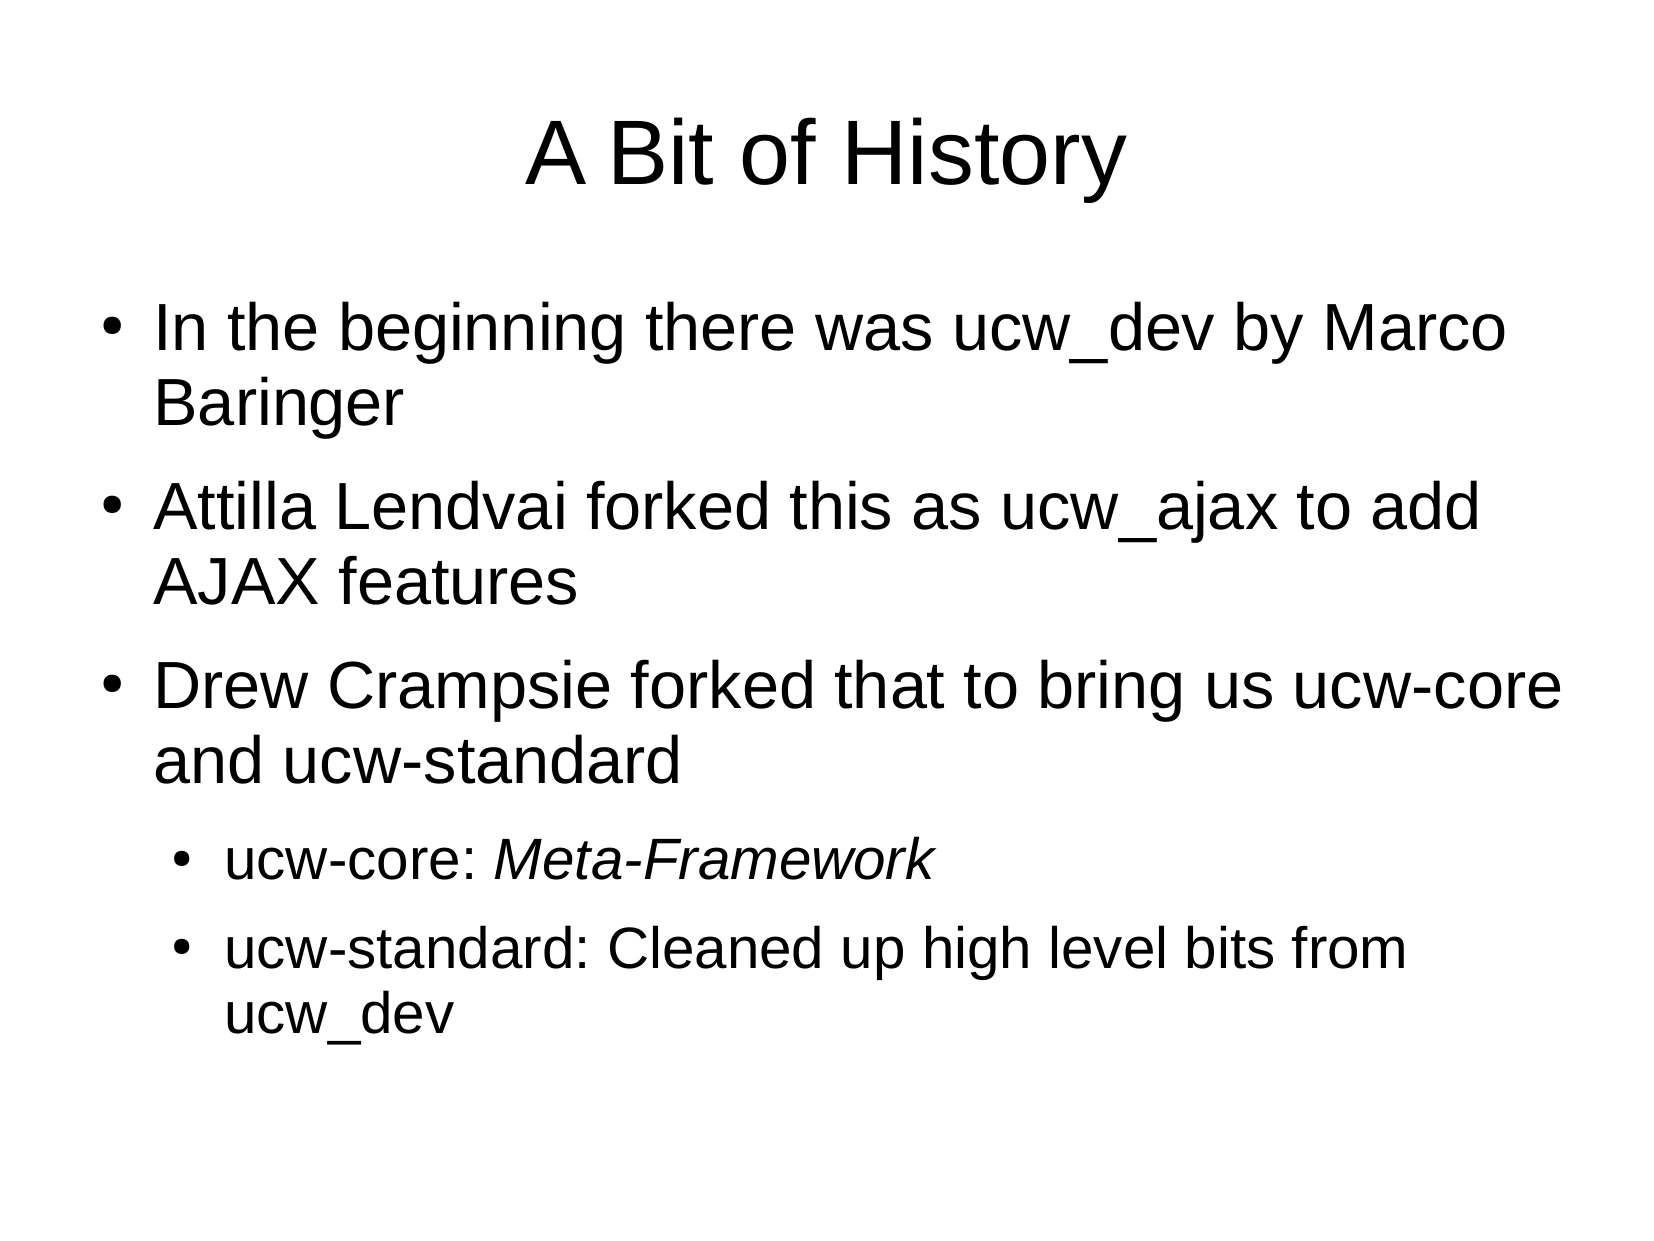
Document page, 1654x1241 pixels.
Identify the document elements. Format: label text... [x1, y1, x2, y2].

list In the beginning there was ucw_dev by Marco Baringer Attilla Lendvai forked this as ucw_ajax to add AJAX features Drew Crampsie forked that to bring us ucw-core and ucw-standard ucw-core: Meta-Framework ucw-standard: Cleaned up high level bits from ucw_dev [82, 290, 1571, 1109]
title A Bit of History [82, 56, 1571, 250]
